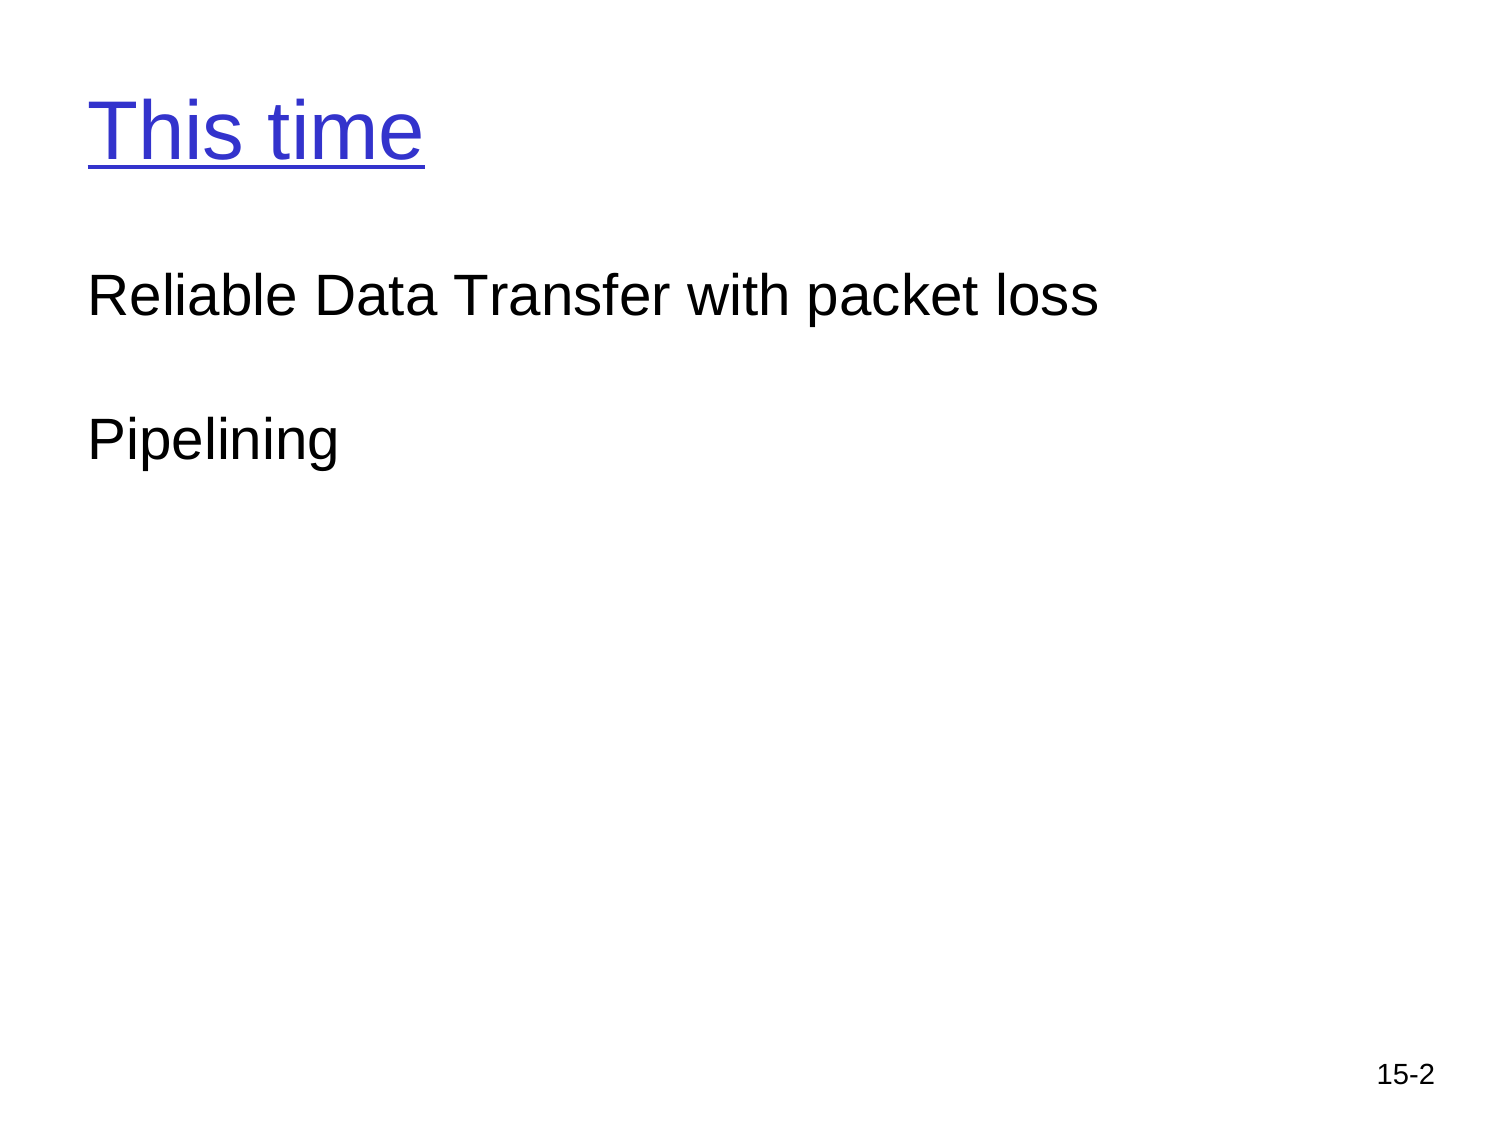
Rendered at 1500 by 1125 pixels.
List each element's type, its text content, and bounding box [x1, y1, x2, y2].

title This time [87, 23, 1363, 239]
list Reliable Data Transfer with packet loss Pipelining [87, 262, 1363, 1026]
